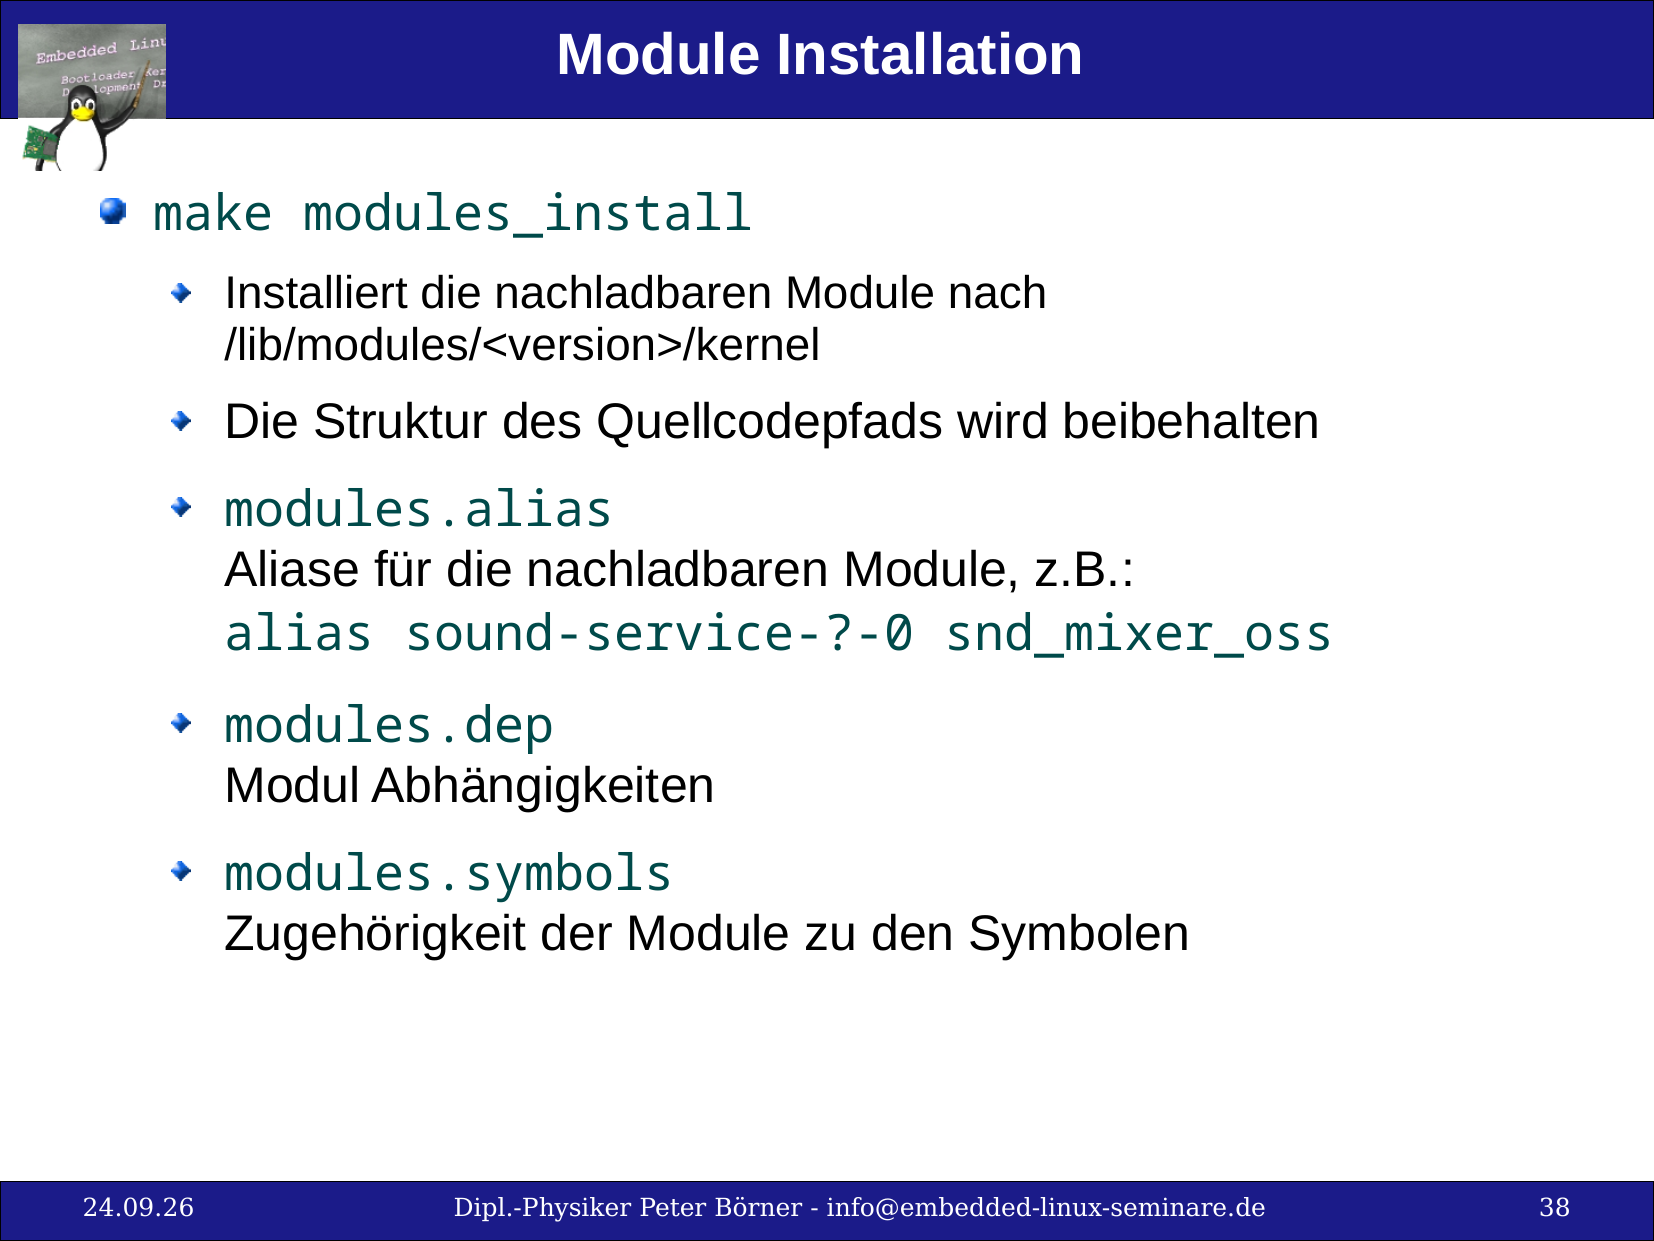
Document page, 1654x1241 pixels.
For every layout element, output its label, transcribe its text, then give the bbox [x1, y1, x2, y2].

picture [18, 24, 166, 171]
list make modules_install Installiert die nachladbaren Module nach /lib/modules/<version>/kernel Die Struktur des Quellcodepfads wird beibehalten modules.alias Aliase für die nachladbaren Module, z.B.: alias sound-service-?-0 snd_mixer_oss modules.dep Modul Abhängigkeiten modules.symbols Zugehörigkeit der Module zu den Symbolen [82, 177, 1571, 1148]
title Module Installation [76, 19, 1565, 89]
